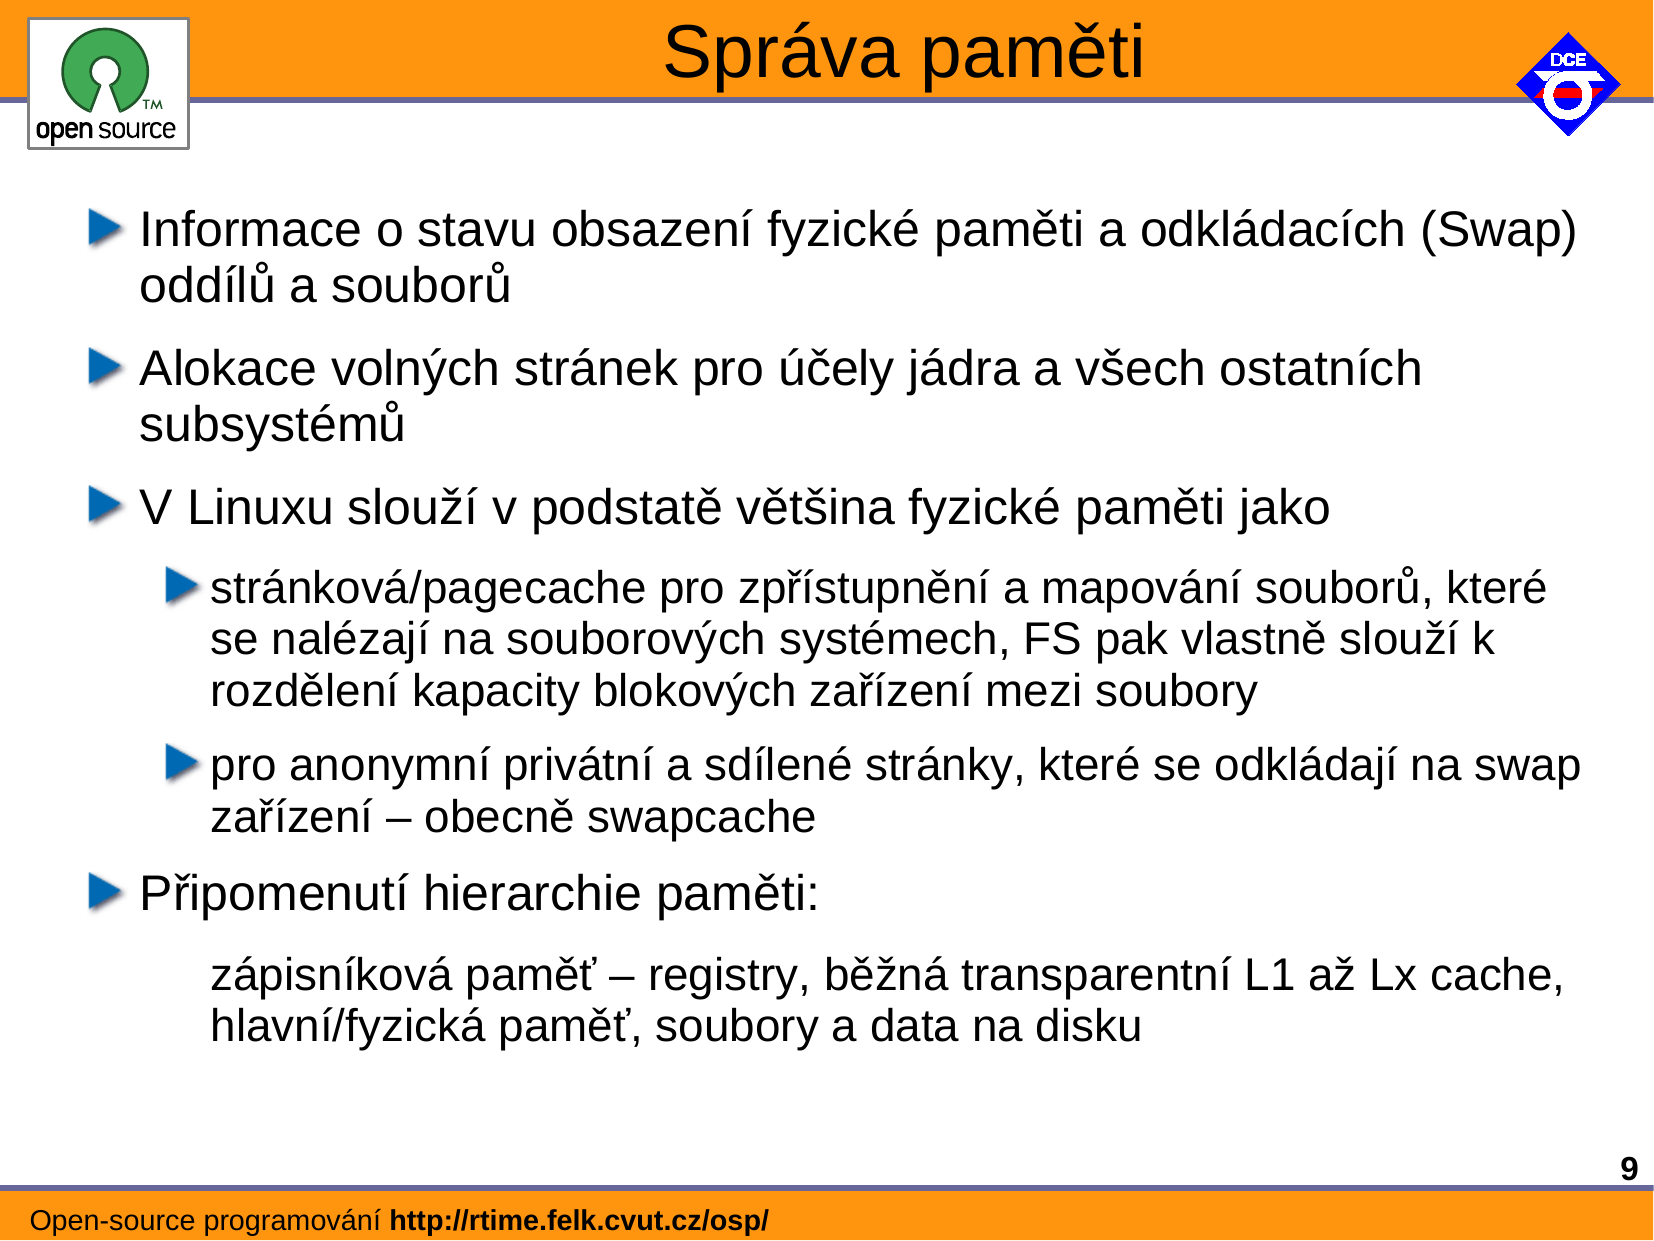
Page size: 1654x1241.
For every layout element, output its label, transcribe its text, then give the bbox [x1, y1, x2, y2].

list Informace o stavu obsazení fyzické paměti a odkládacích (Swap) oddílů a souborů Alokace volných stránek pro účely jádra a všech ostatních subsystémů V Linuxu slouží v podstatě většina fyzické paměti jako stránková/pagecache pro zpřístupnění a mapování souborů, které se nalézají na souborových systémech, FS pak vlastně slouží k rozdělení kapacity blokových zařízení mezi soubory pro anonymní privátní a sdílené stránky, které se odkládají na swap zařízení – obecně swapcache Připomenutí hierarchie paměti: zápisníková paměť – registry, běžná transparentní L1 až Lx cache, hlavní/fyzická paměť, soubory a data na disku [68, 201, 1592, 1129]
title Správa paměti [178, 4, 1631, 98]
